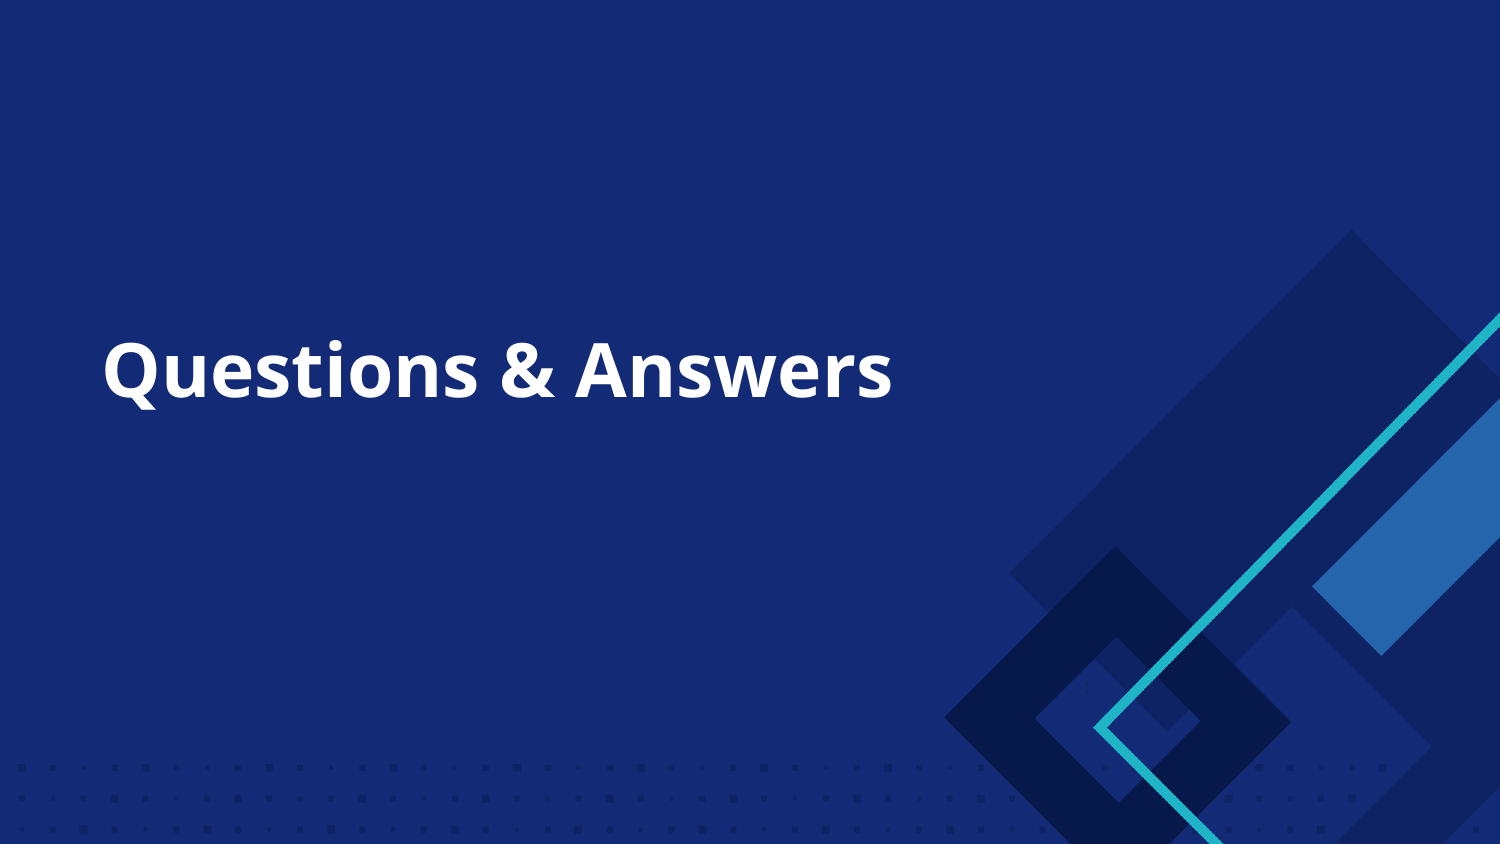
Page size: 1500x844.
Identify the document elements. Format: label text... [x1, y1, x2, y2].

picture [0, 0, 1500, 844]
title Questions & Answers [86, 307, 1041, 491]
